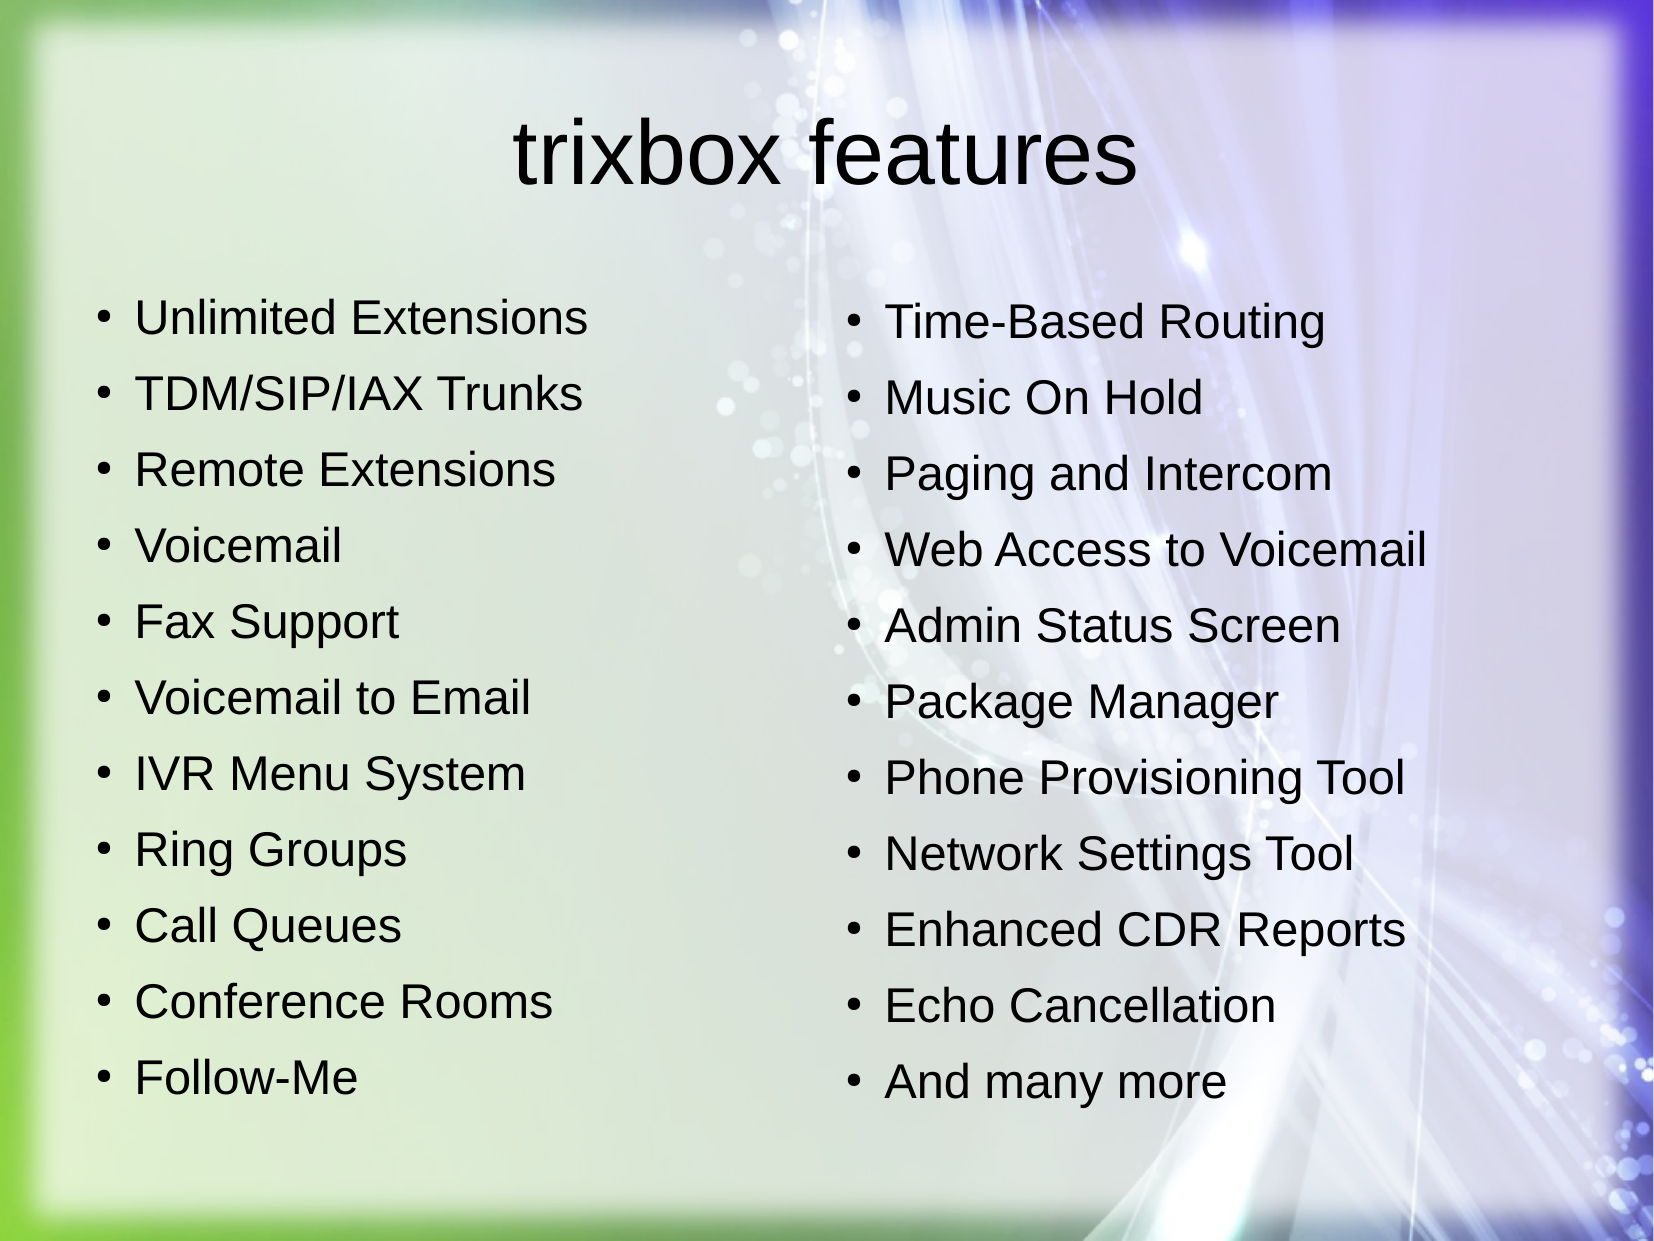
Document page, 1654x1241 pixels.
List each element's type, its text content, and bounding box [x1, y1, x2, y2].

list Time-Based Routing Music On Hold Paging and Intercom Web Access to Voicemail Admin Status Screen Package Manager Phone Provisioning Tool Network Settings Tool Enhanced CDR Reports Echo Cancellation And many more [832, 294, 1576, 1113]
title trixbox features [82, 49, 1571, 257]
picture [0, 0, 1654, 1241]
list Unlimited Extensions TDM/SIP/IAX Trunks Remote Extensions Voicemail Fax Support Voicemail to Email IVR Menu System Ring Groups Call Queues Conference Rooms Follow-Me [82, 290, 826, 1109]
